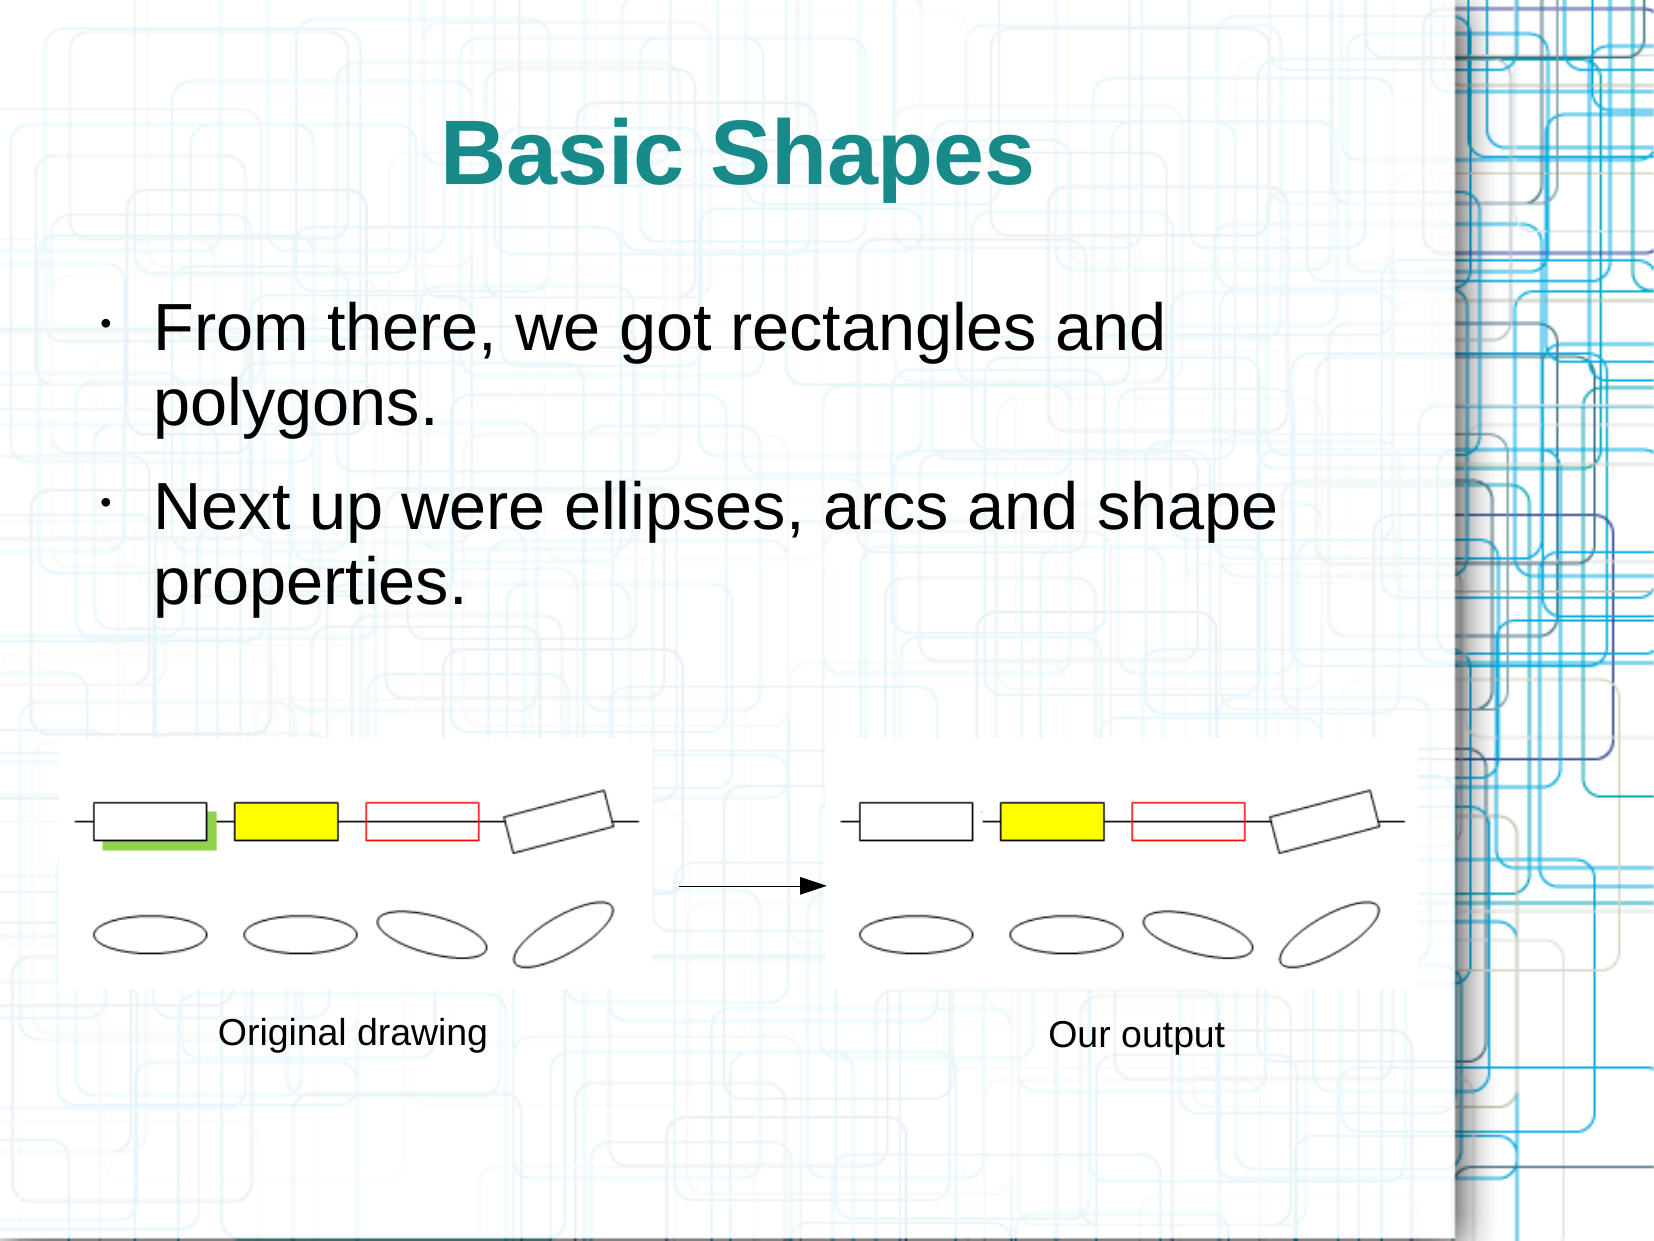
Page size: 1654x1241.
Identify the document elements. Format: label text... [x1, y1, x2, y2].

text_box Our output [1033, 1006, 1241, 1063]
list From there, we got rectangles and polygons. Next up were ellipses, arcs and shape properties. [82, 290, 1418, 1241]
text_box Original drawing [203, 1003, 502, 1061]
title Basic Shapes [59, 49, 1418, 257]
picture [0, 0, 1654, 1241]
